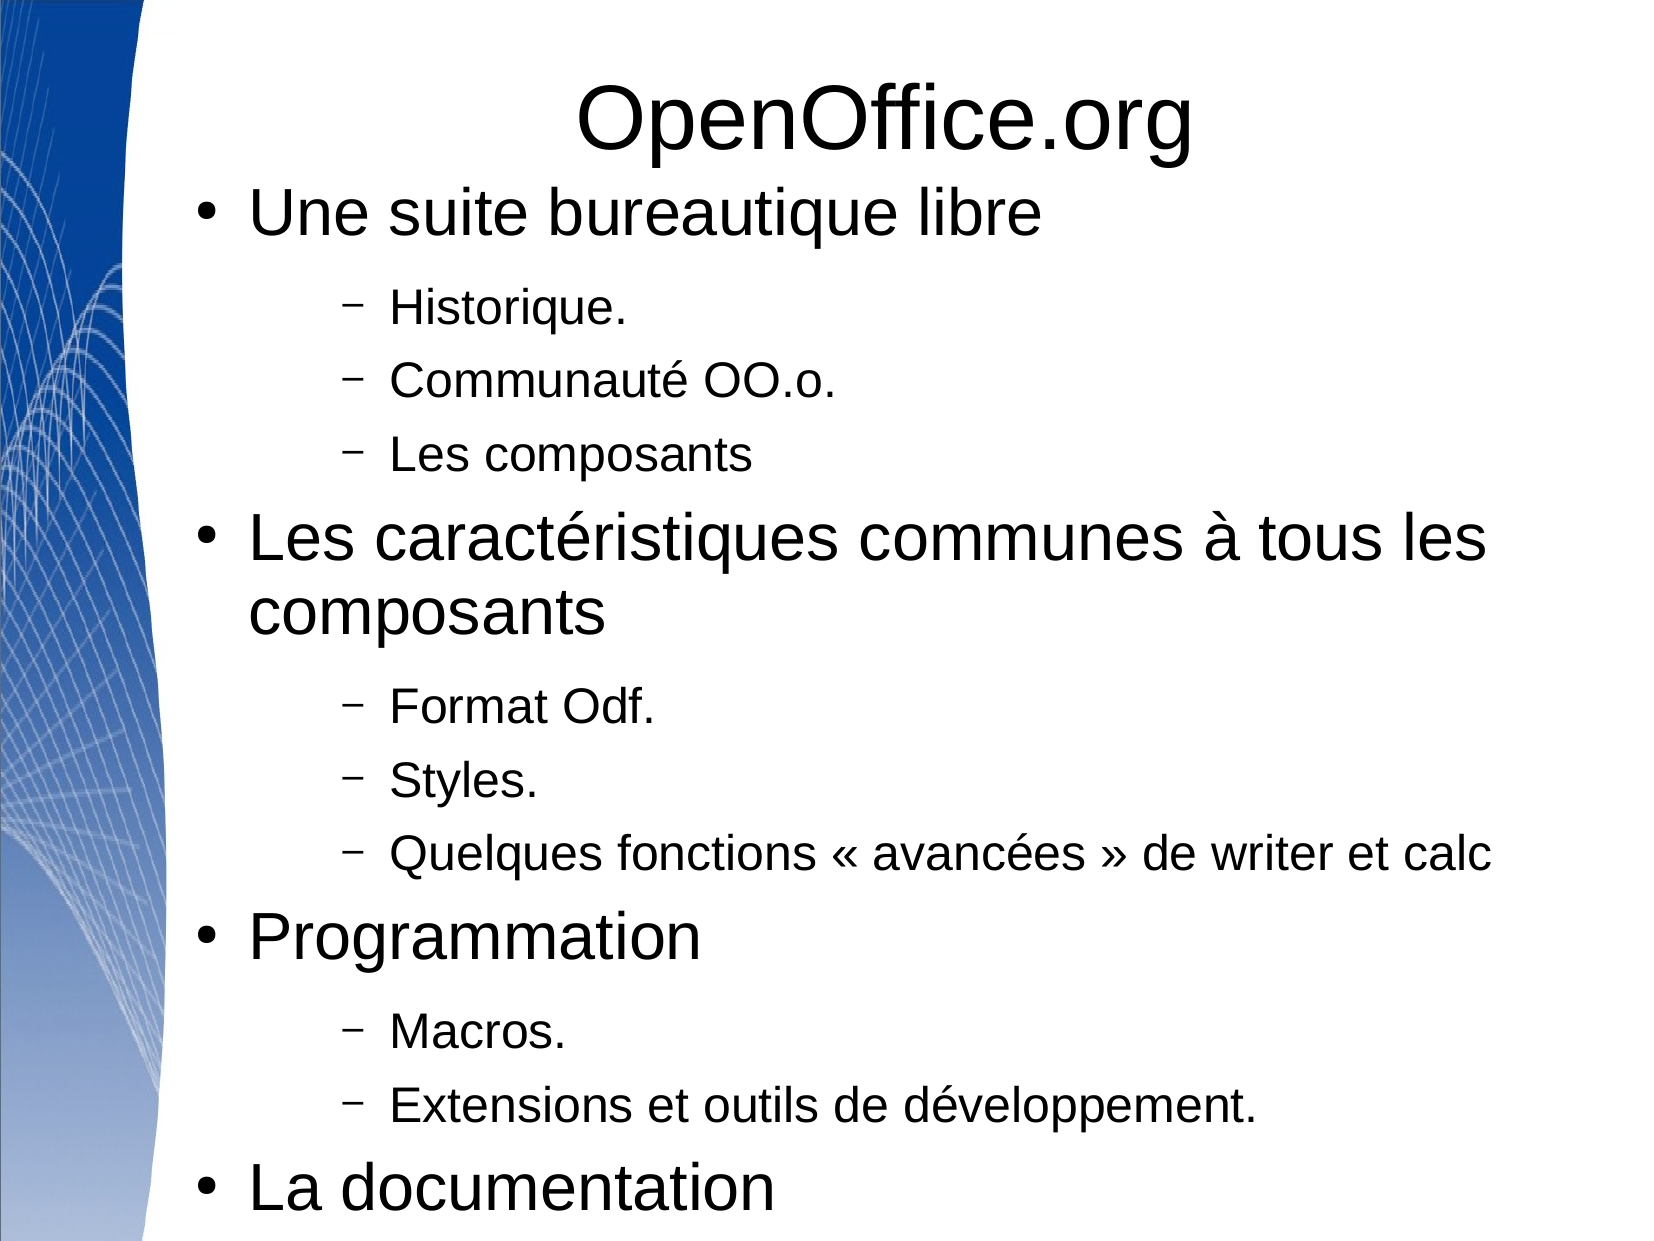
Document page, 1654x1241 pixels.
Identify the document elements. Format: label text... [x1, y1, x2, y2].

picture [0, 0, 178, 1241]
list Une suite bureautique libre Historique. Communauté OO.o. Les composants Les caractéristiques communes à tous les composants Format Odf. Styles. Quelques fonctions « avancées » de writer et calc Programmation Macros. Extensions et outils de développement. La documentation [177, 174, 1595, 1226]
title OpenOffice.org [177, 59, 1595, 174]
